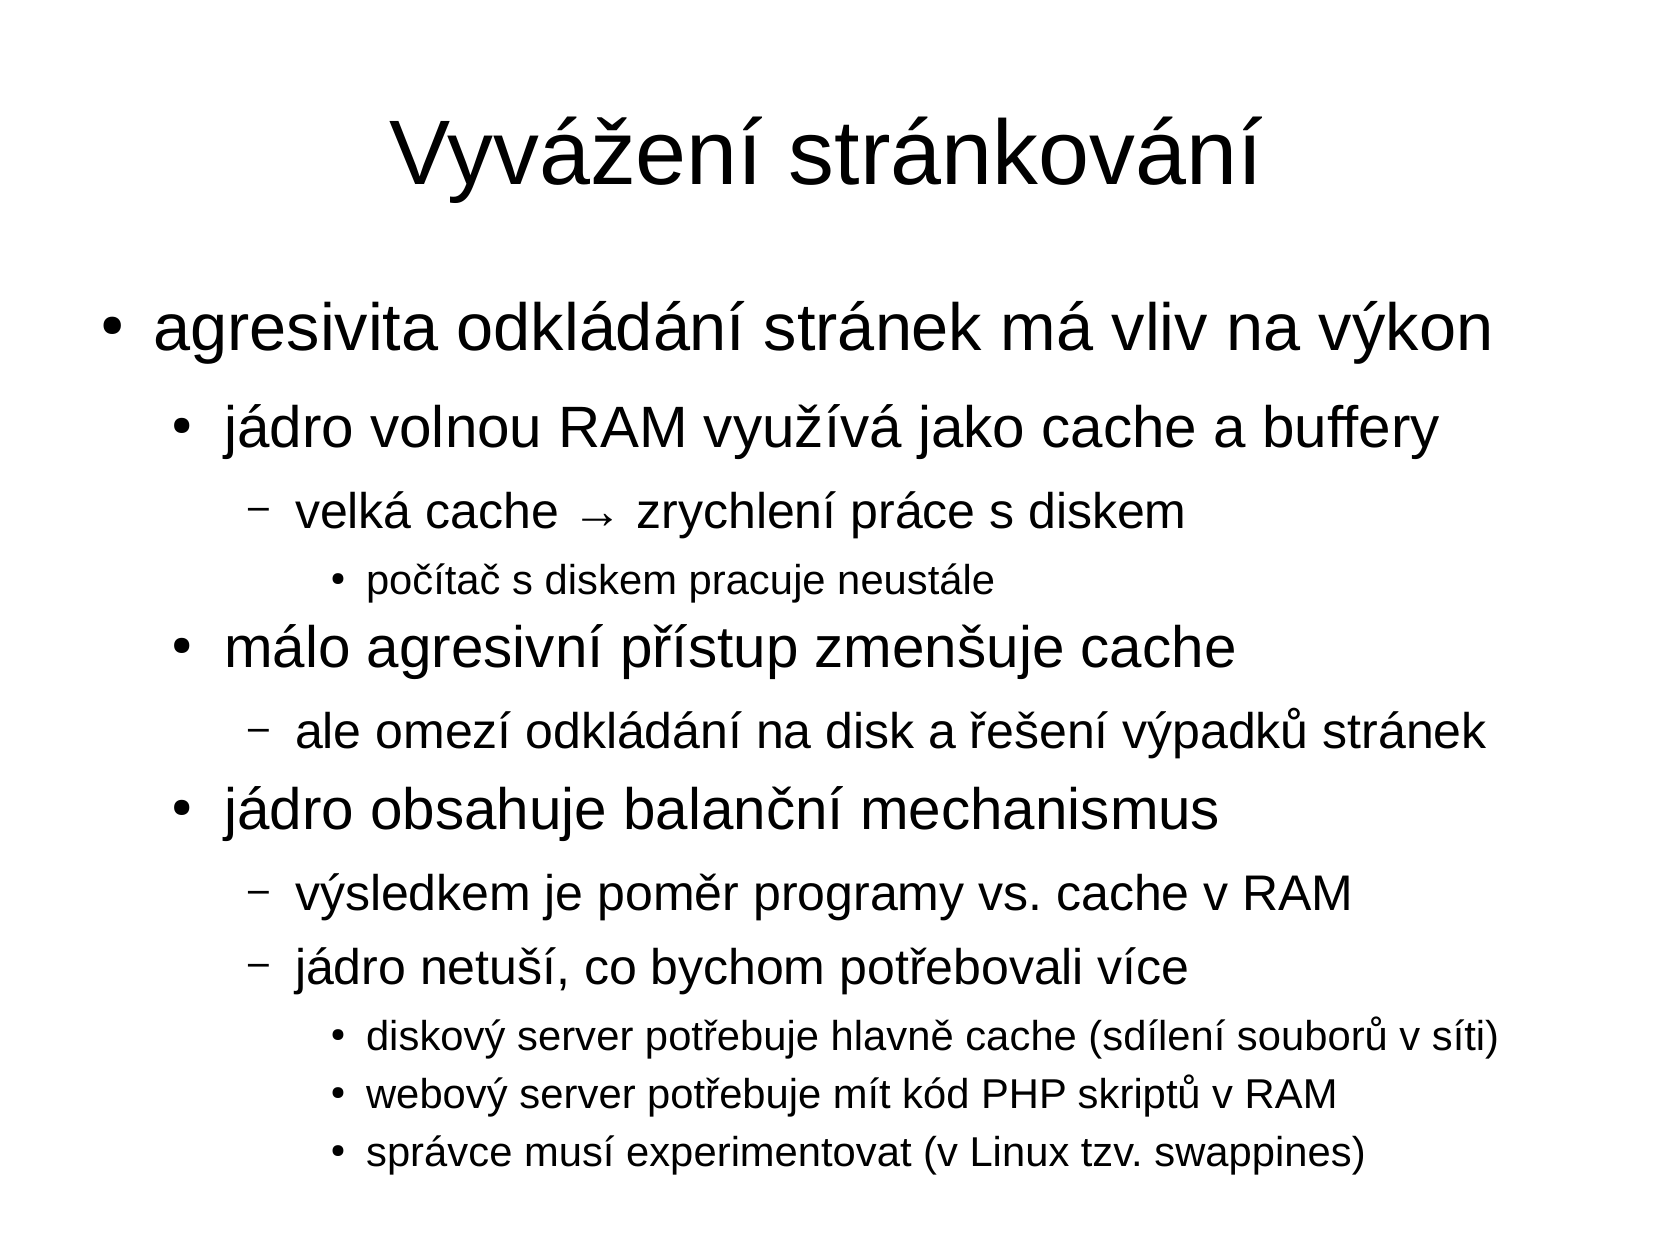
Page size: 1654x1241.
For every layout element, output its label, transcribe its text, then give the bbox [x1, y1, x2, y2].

list agresivita odkládání stránek má vliv na výkon jádro volnou RAM využívá jako cache a buffery velká cache → zrychlení práce s diskem počítač s diskem pracuje neustále málo agresivní přístup zmenšuje cache ale omezí odkládání na disk a řešení výpadků stránek jádro obsahuje balanční mechanismus výsledkem je poměr programy vs. cache v RAM jádro netuší, co bychom potřebovali více diskový server potřebuje hlavně cache (sdílení souborů v síti) webový server potřebuje mít kód PHP skriptů v RAM správce musí experimentovat (v Linux tzv. swappines) [82, 290, 1571, 1177]
title Vyvážení stránkování [82, 49, 1571, 257]
